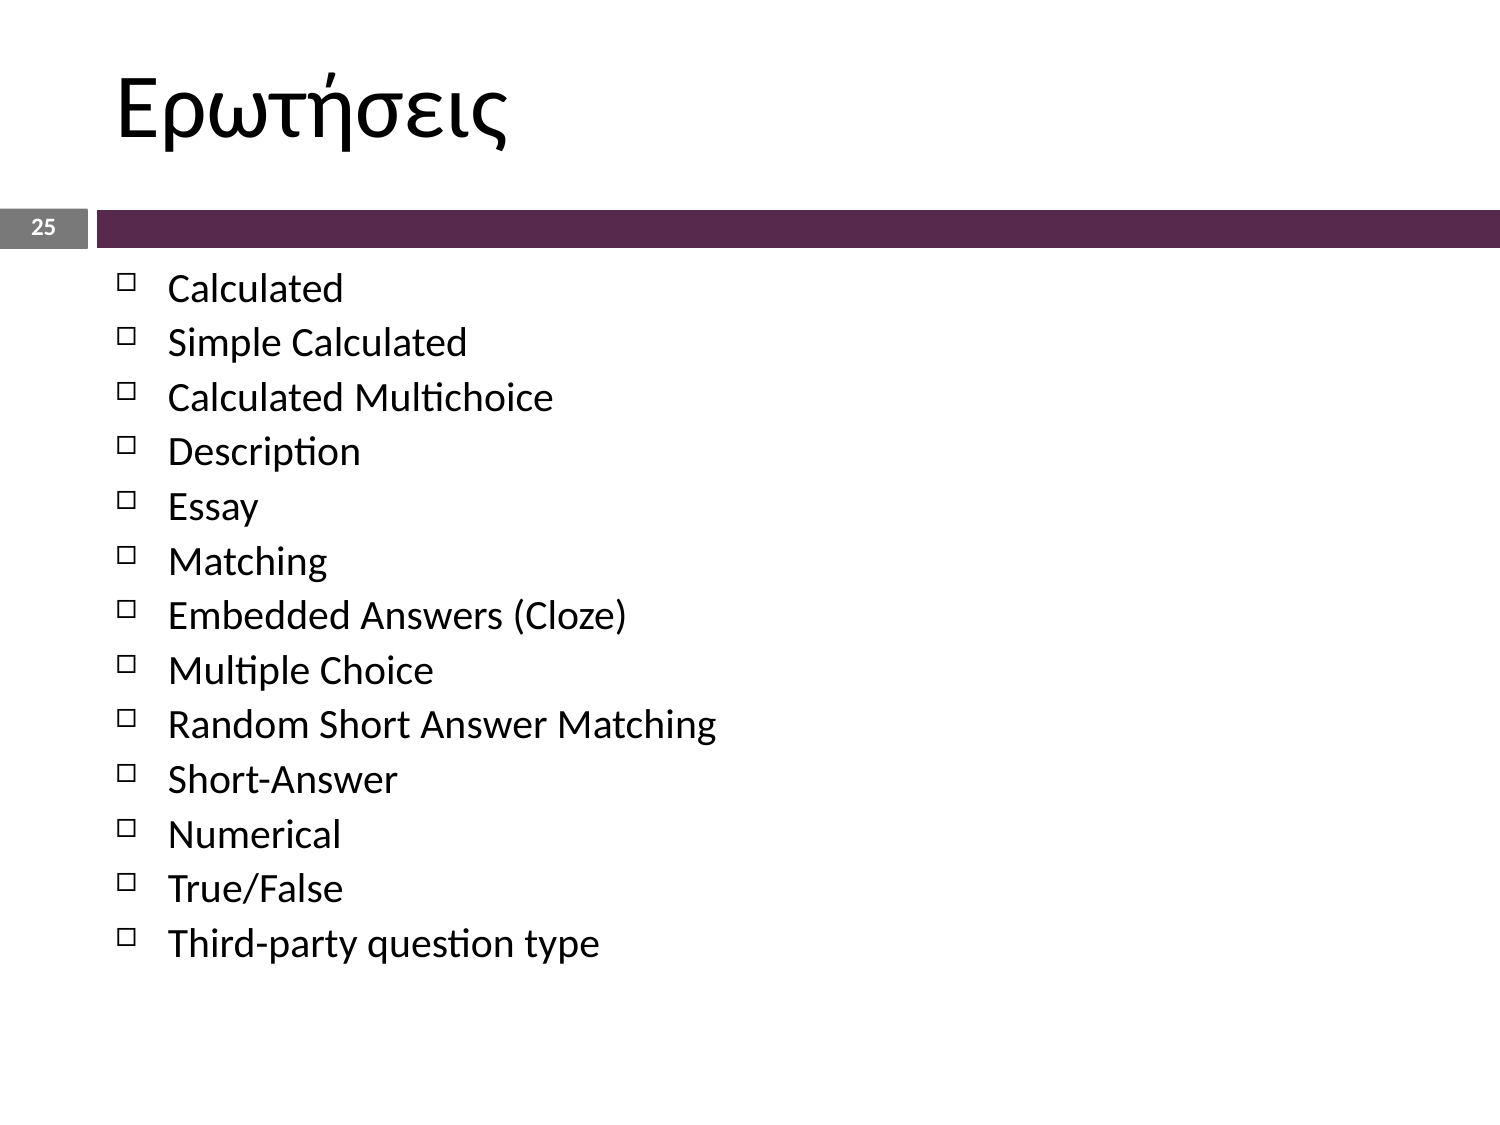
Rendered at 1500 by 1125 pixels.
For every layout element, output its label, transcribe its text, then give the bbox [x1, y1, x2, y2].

title Ερωτήσεις [100, 19, 1438, 182]
list Calculated Simple Calculated Calculated Multichoice Description Essay Matching Embedded Answers (Cloze) Multiple Choice Random Short Answer Matching Short-Answer Numerical True/False Third-party question type [100, 262, 1438, 1000]
text_box 25 [0, 208, 88, 249]
